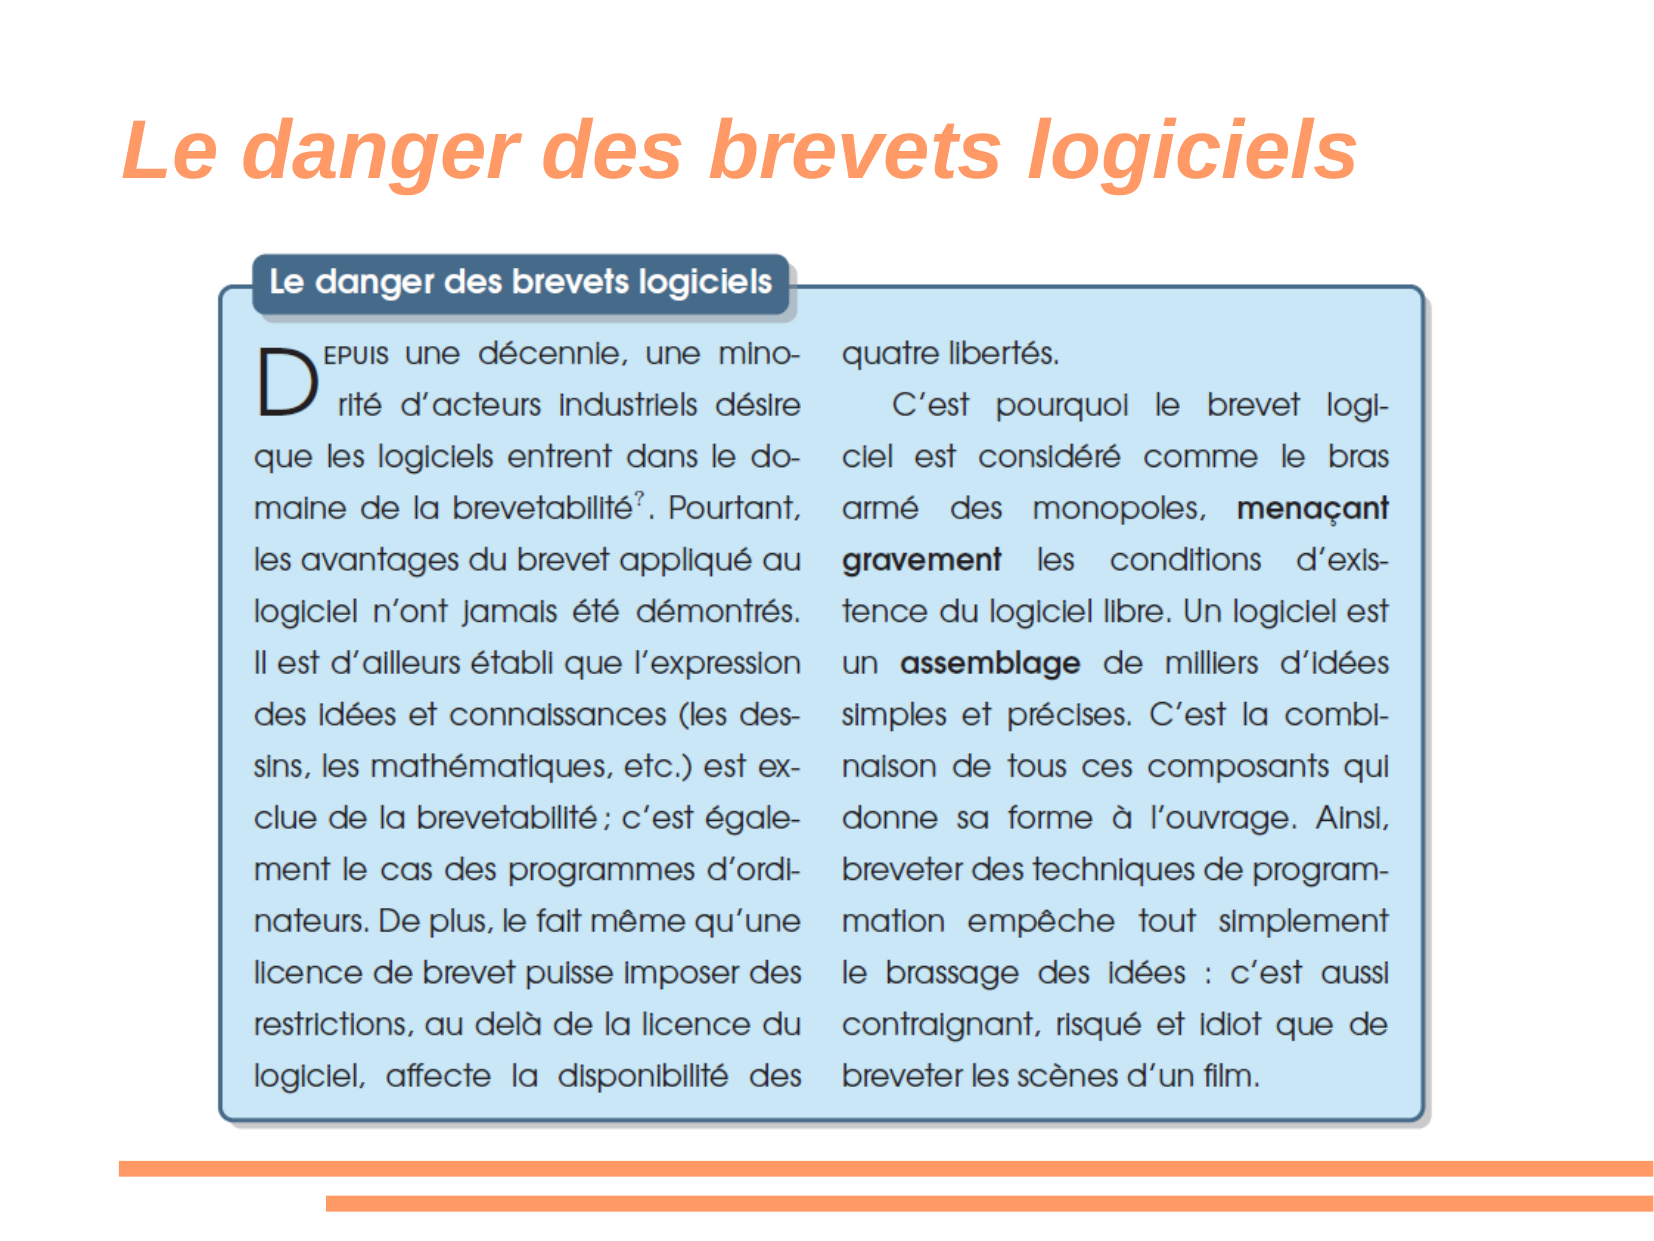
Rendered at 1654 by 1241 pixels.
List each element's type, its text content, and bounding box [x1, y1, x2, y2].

title Le danger des brevets logiciels [121, 46, 1534, 254]
picture [208, 236, 1447, 1140]
